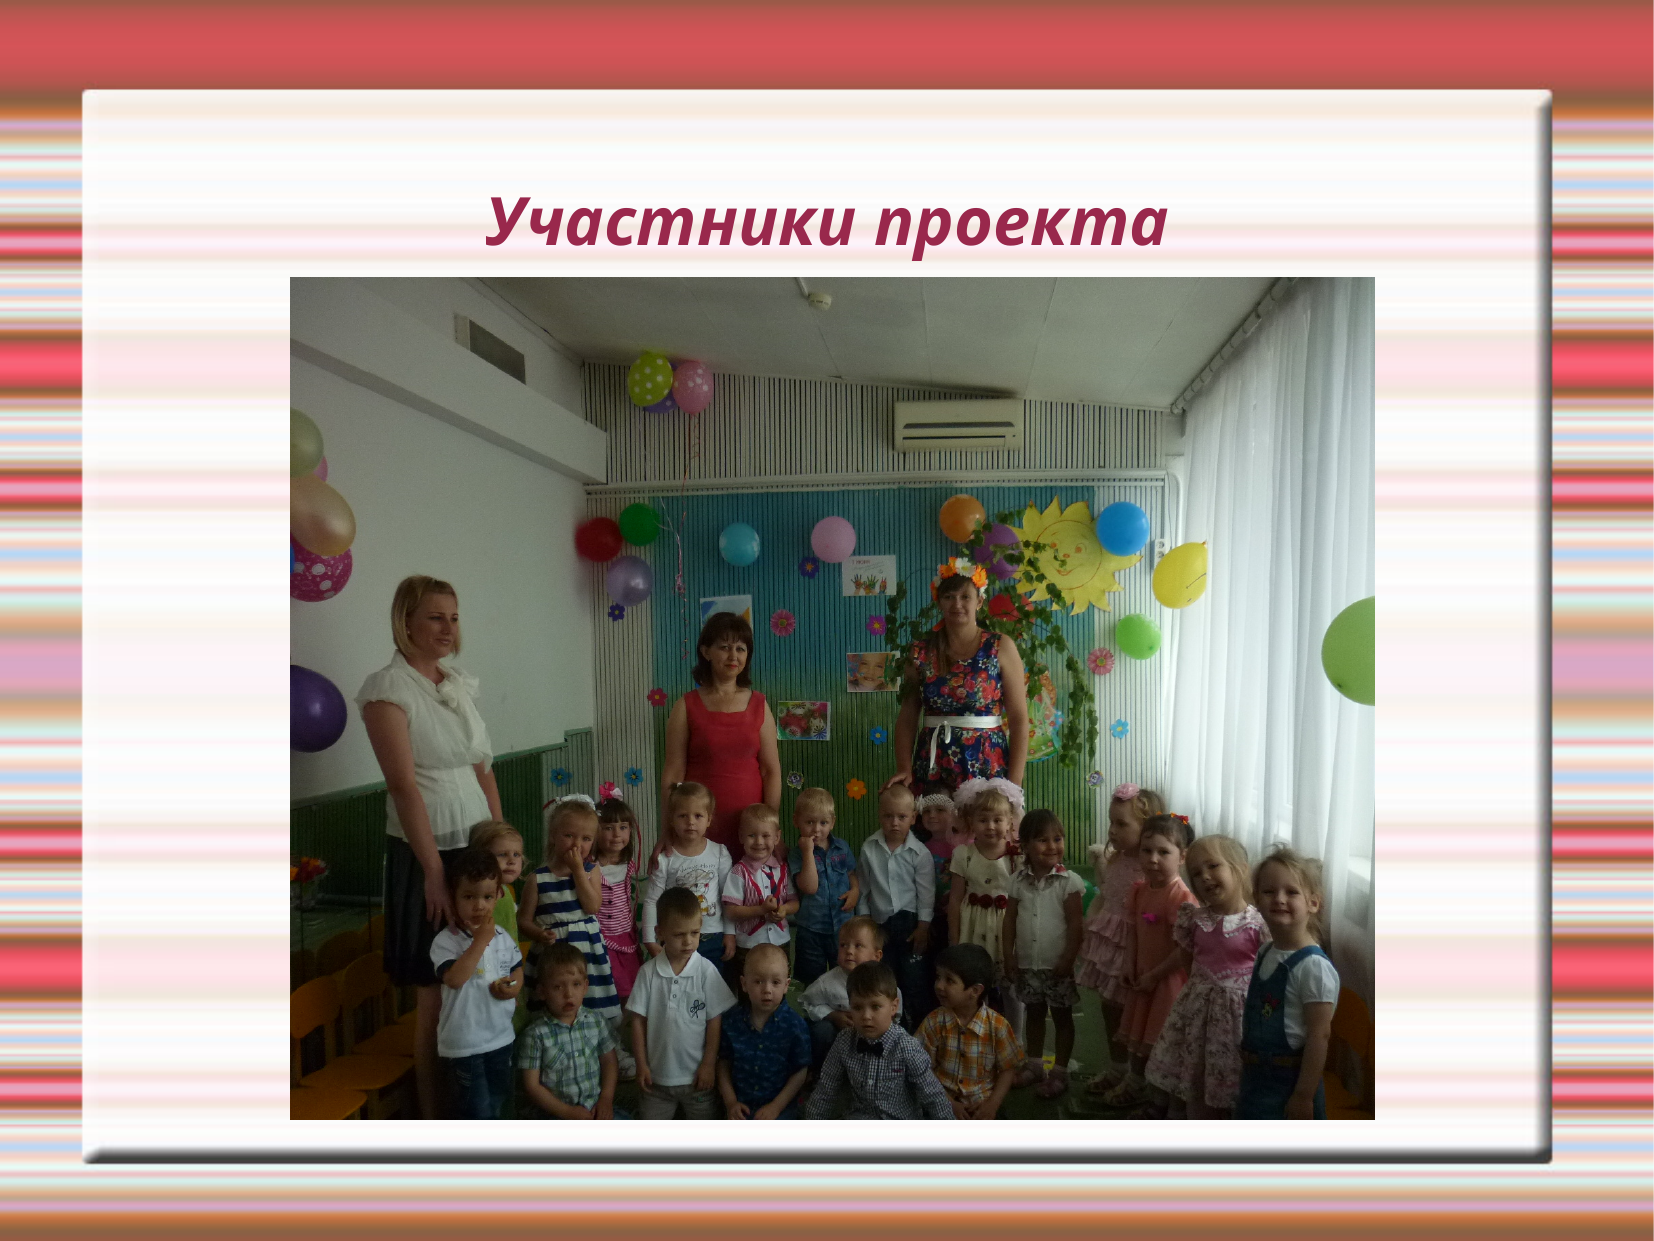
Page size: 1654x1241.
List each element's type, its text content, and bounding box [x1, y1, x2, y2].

title Участники проекта [121, 114, 1534, 322]
picture [290, 277, 1375, 1121]
